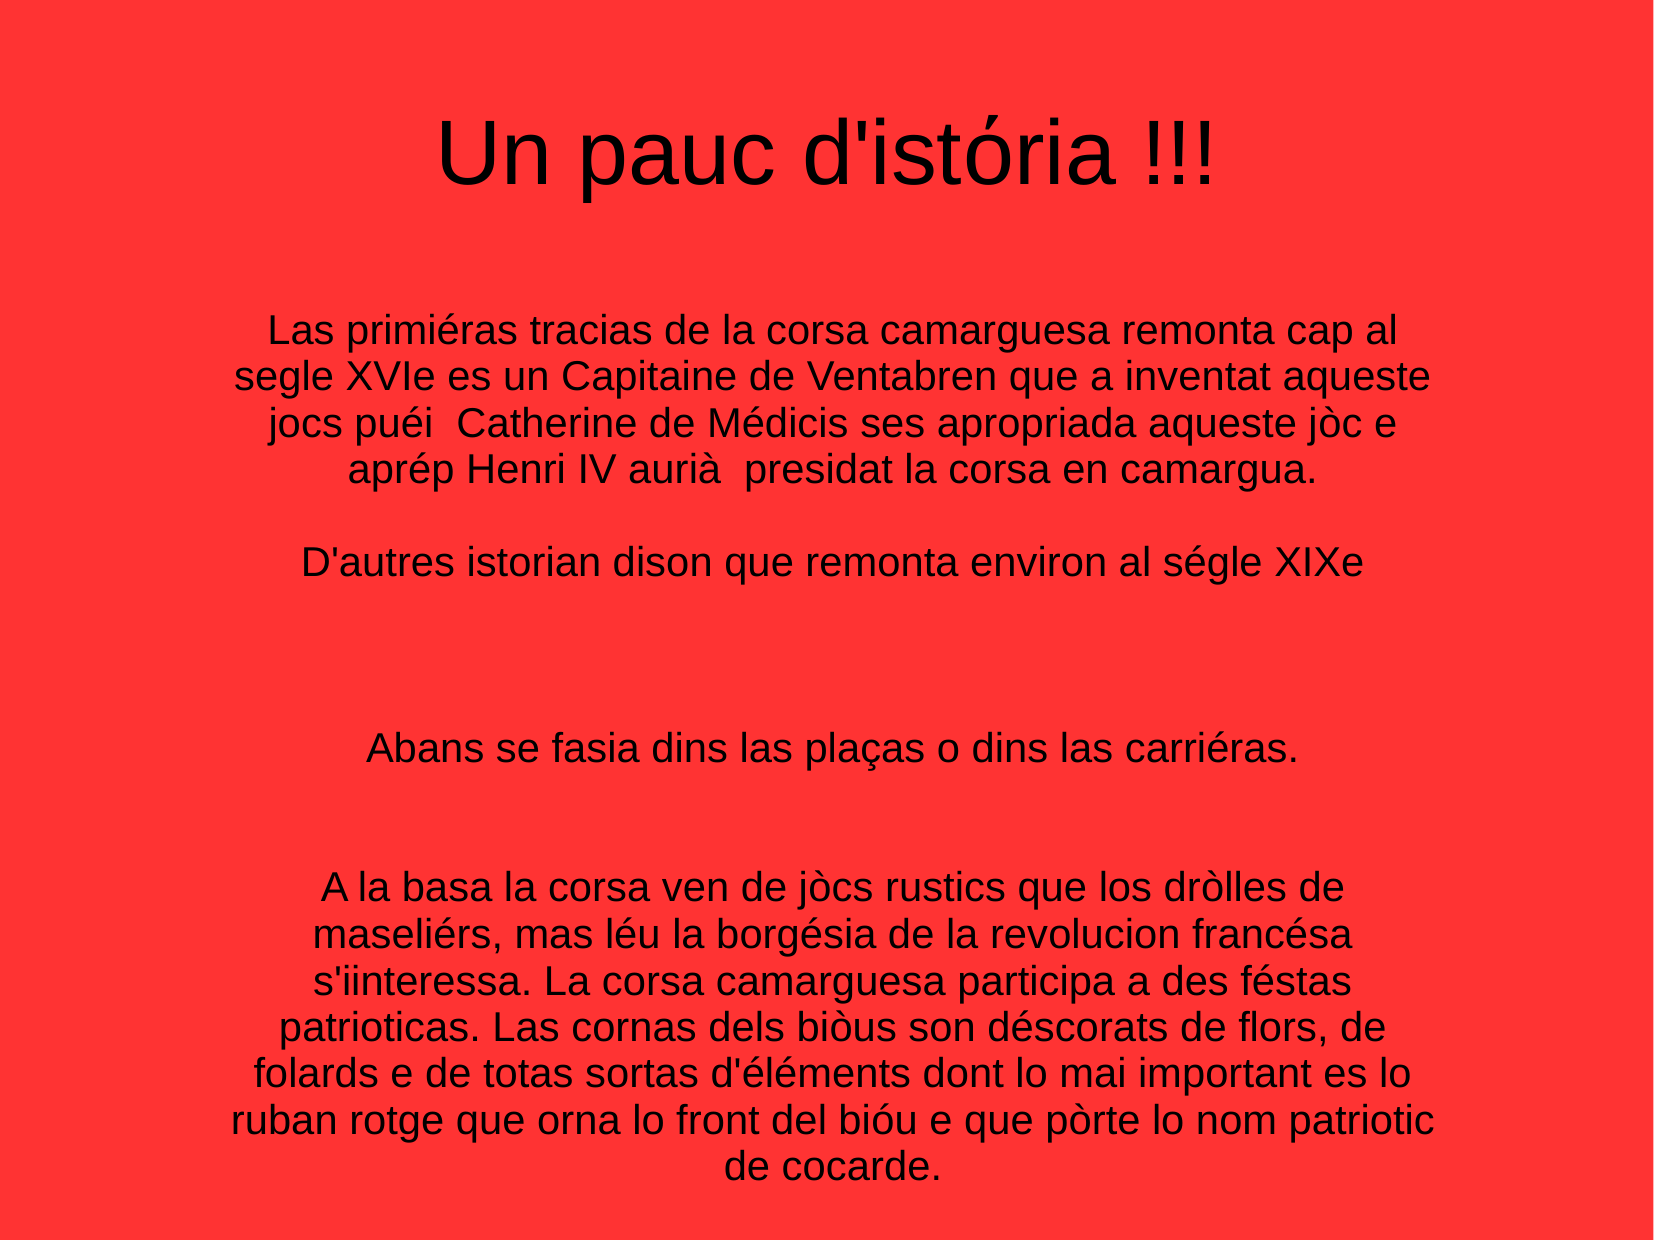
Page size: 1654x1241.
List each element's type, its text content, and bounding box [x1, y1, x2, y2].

subtitle Las primiéras tracias de la corsa camarguesa remonta cap al segle XVIe es un Capitaine de Ventabren que a inventat aqueste jocs puéi Catherine de Médicis ses apropriada aqueste jòc e aprép Henri IV aurià presidat la corsa en camargua. D'autres istorian dison que remonta environ al ségle XIXe Abans se fasia dins las plaças o dins las carriéras. A la basa la corsa ven de jòcs rustics que los dròlles de maseliérs, mas léu la borgésia de la revolucion francésa s'iinteressa. La corsa camarguesa participa a des féstas patrioticas. Las cornas dels biòus son déscorats de flors, de folards e de totas sortas d'éléments dont lo mai important es lo ruban rotge que orna lo front del bióu e que pòrte lo nom patriotic de cocarde. [227, 241, 1439, 1241]
title Un pauc d'istόria !!! [82, 49, 1571, 257]
